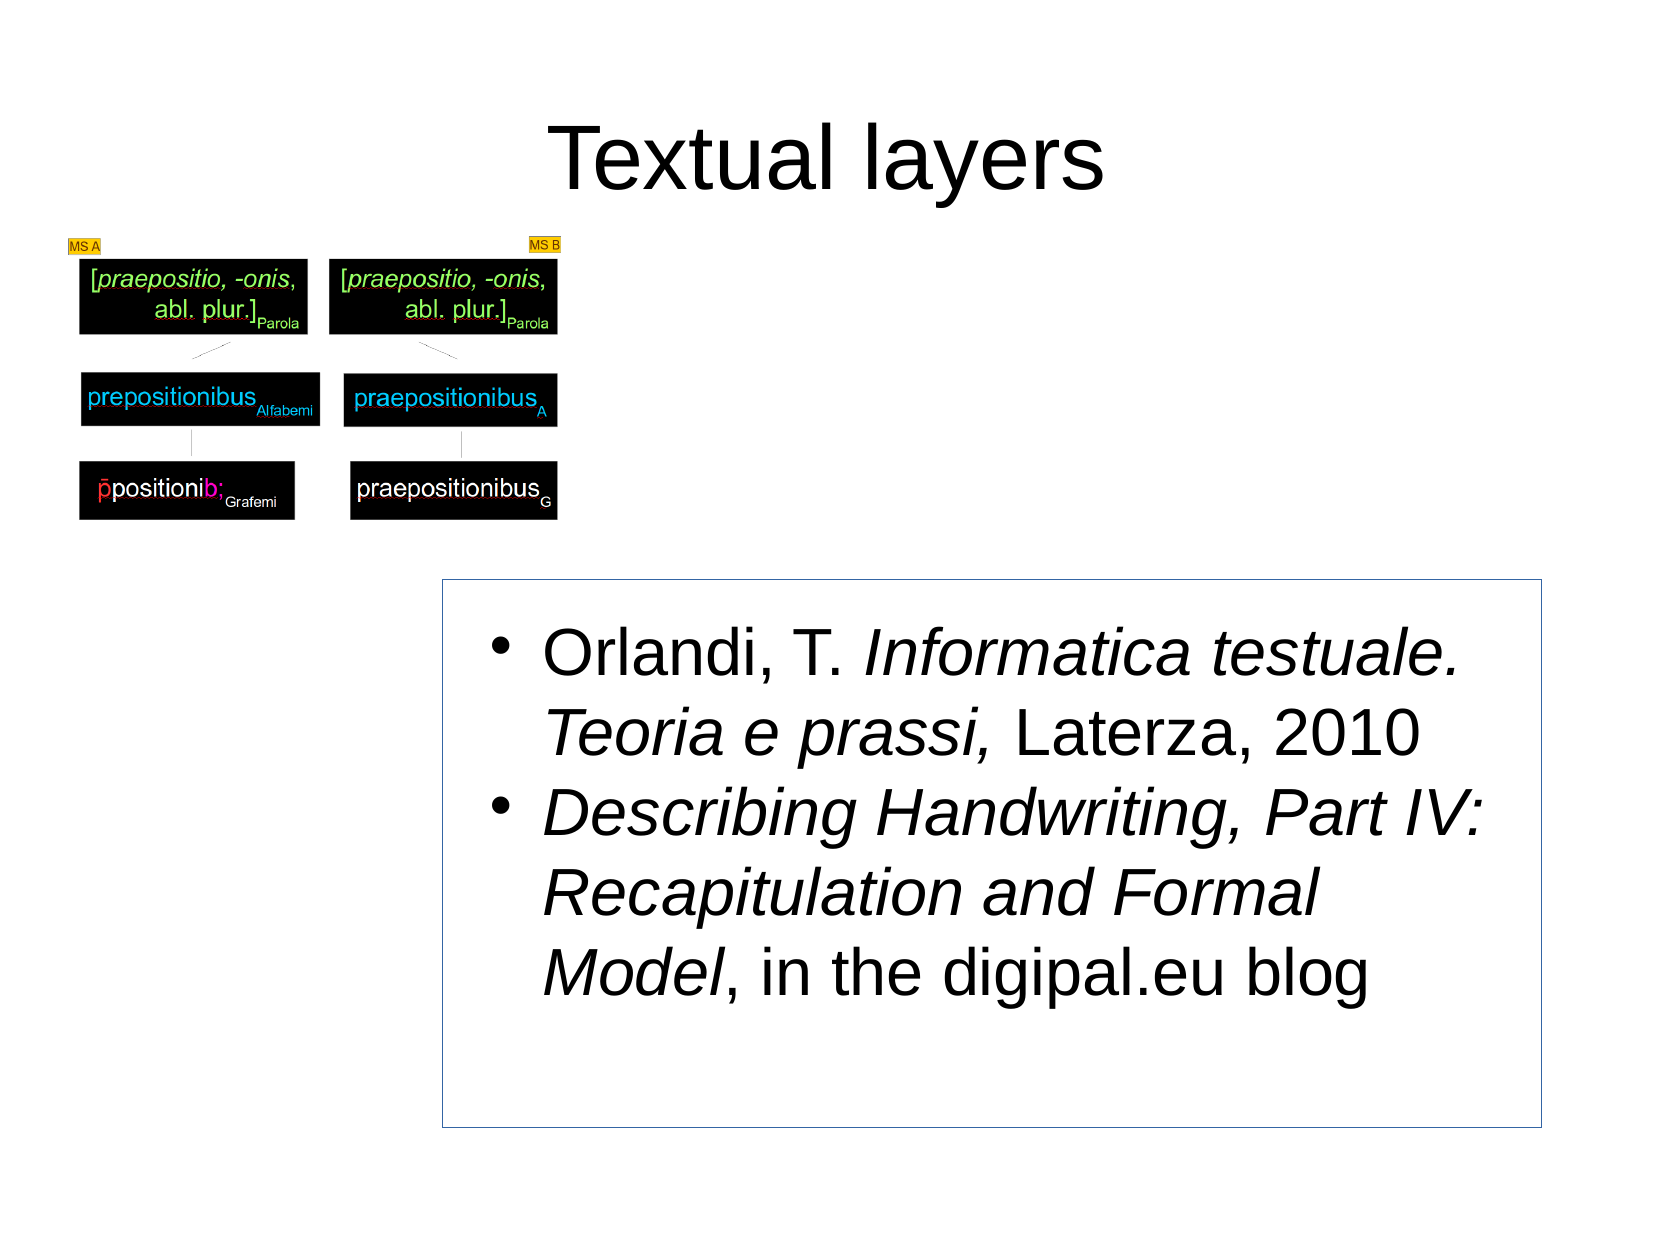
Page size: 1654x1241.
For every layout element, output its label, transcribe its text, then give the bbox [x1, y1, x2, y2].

picture [68, 236, 561, 520]
text_box Textual layers [82, 49, 1571, 257]
text_box Orlandi, T. Informatica testuale. Teoria e prassi, Laterza, 2010 Describing Handwriting, Part IV: Recapitulation and Formal Model, in the digipal.eu blog [442, 579, 1542, 1128]
